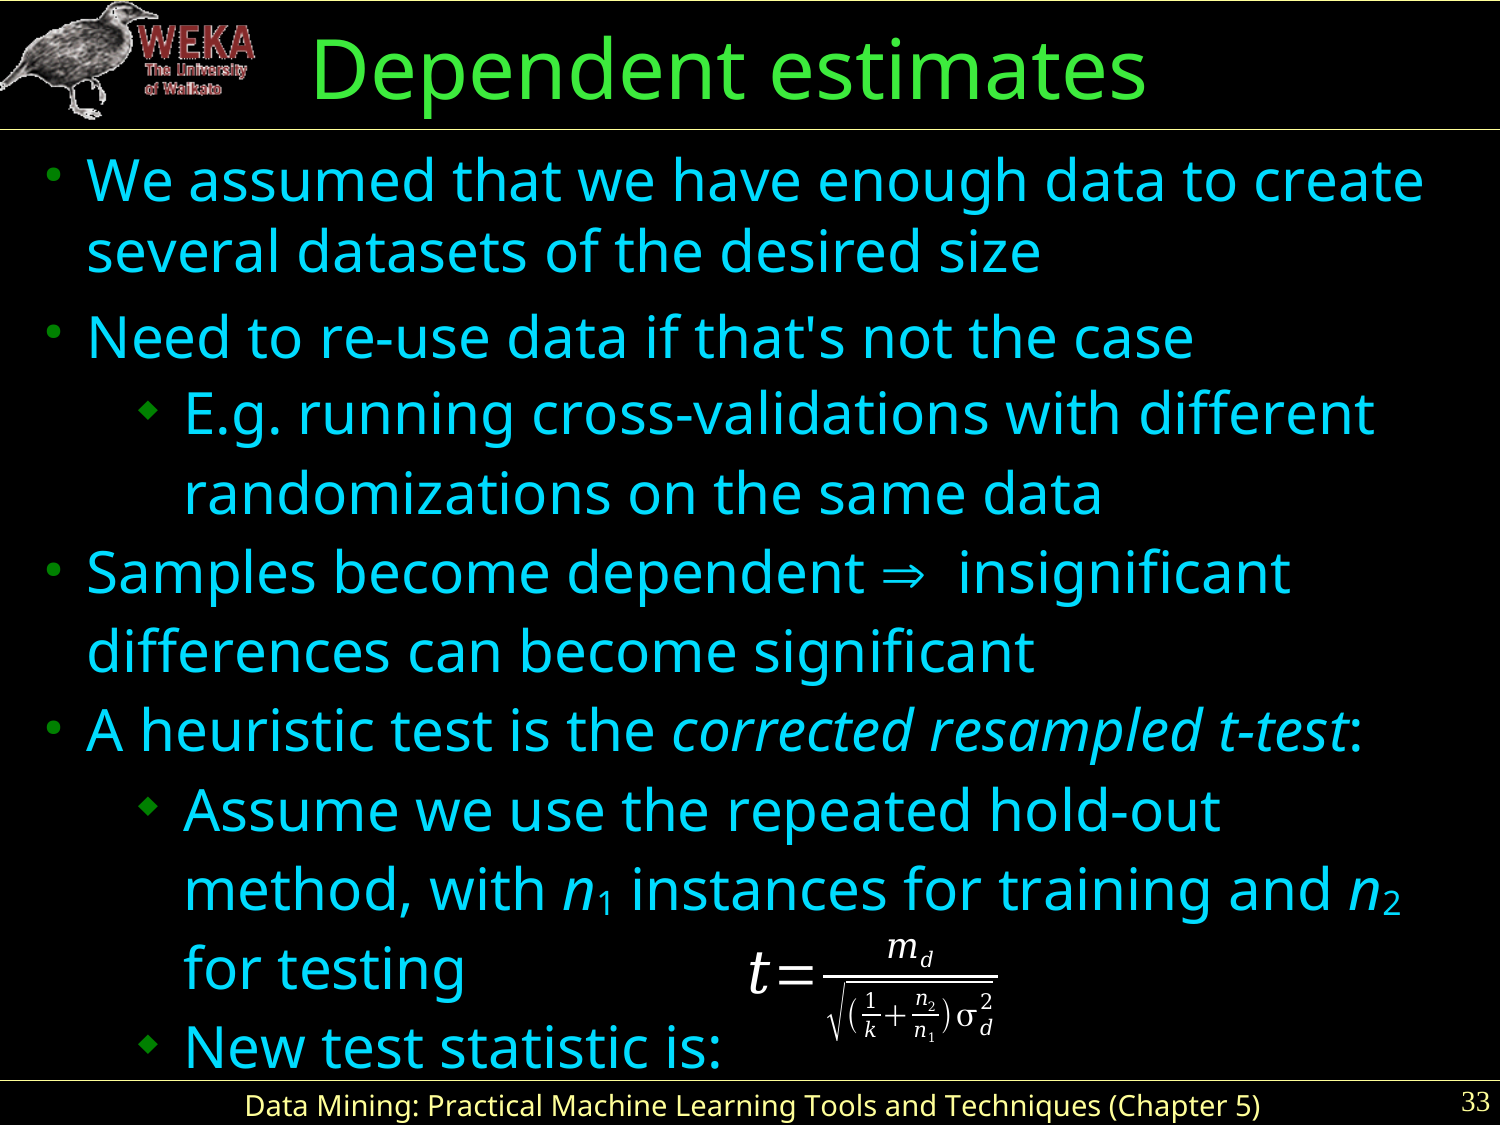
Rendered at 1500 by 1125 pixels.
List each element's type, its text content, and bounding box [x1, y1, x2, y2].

text_box We assumed that we have enough data to create several datasets of the desired size Need to re-use data if that's not the case E.g. running cross-validations with different randomizations on the same data Samples become dependent  insignificant differences can become significant A heuristic test is the corrected resampled t-test: Assume we use the repeated hold-out method, with n1 instances for training and n2 for testing New test statistic is: [29, 136, 1477, 918]
chart [740, 926, 1005, 1047]
picture [0, 1, 266, 129]
title Dependent estimates [295, 0, 1500, 148]
